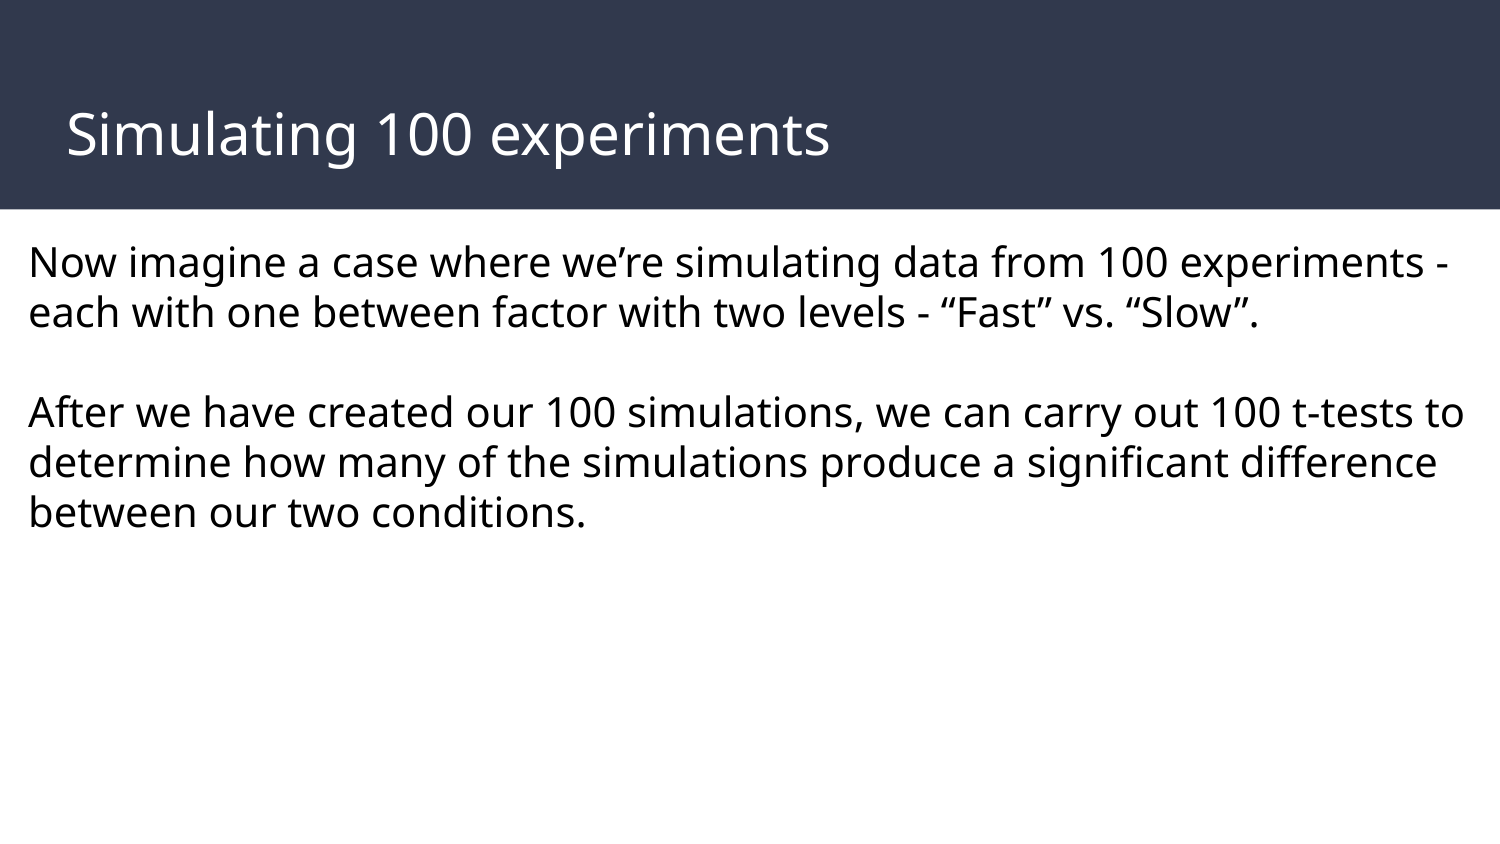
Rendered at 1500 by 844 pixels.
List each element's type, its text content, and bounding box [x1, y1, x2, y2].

title Simulating 100 experiments [51, 82, 1449, 185]
text_box Now imagine a case where we’re simulating data from 100 experiments - each with one between factor with two levels - “Fast” vs. “Slow”. After we have created our 100 simulations, we can carry out 100 t-tests to determine how many of the simulations produce a significant difference between our two conditions. [13, 220, 1481, 835]
